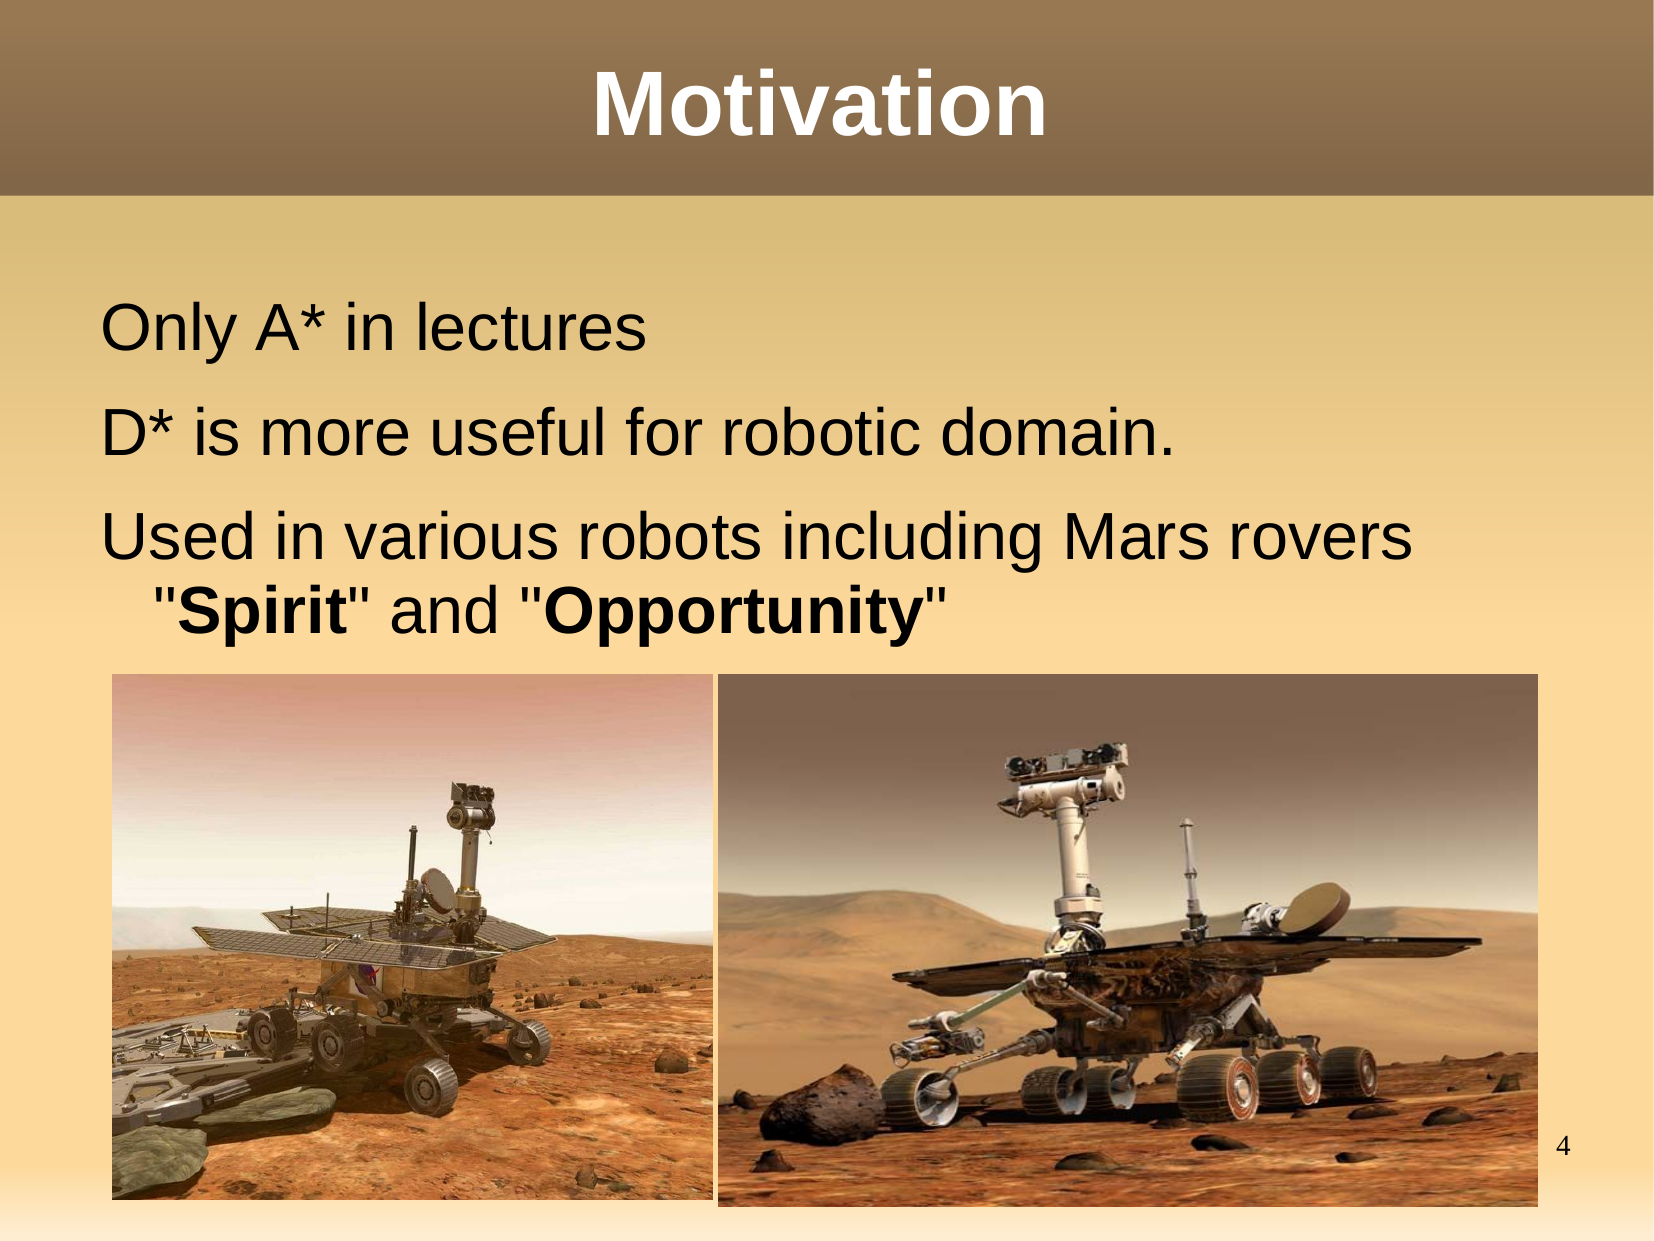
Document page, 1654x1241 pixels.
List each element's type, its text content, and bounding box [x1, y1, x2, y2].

list Only A* in lectures D* is more useful for robotic domain. Used in various robots including Mars rovers "Spirit" and "Opportunity" [82, 290, 1571, 1094]
title Motivation [76, 7, 1565, 200]
picture [0, 0, 1654, 1241]
